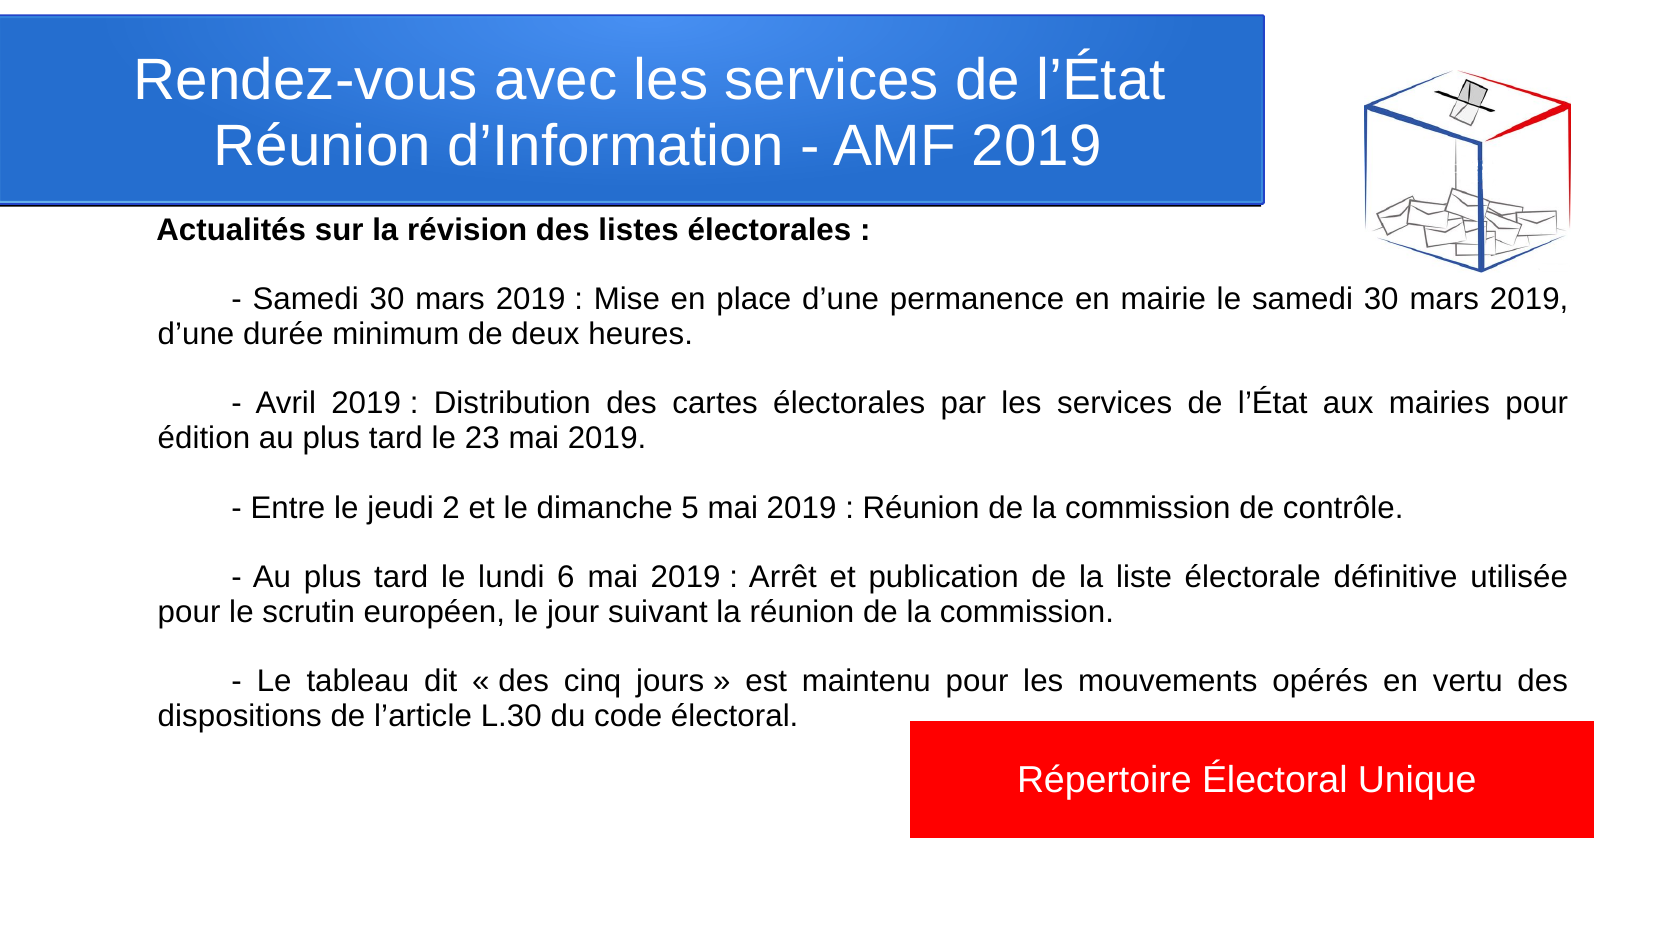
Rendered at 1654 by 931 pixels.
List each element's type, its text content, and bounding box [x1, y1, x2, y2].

text_box Répertoire Électoral Unique [909, 720, 1595, 839]
picture [1364, 70, 1571, 282]
title Rendez-vous avec les services de l’État Réunion d’Information - AMF 2019 [82, 35, 1235, 189]
subtitle Actualités sur la révision des listes électorales : - Samedi 30 mars 2019 : Mise en place d’une permanence en mairie le samedi 30 mars 2019, d’une durée minimum de deux heures. - Avril 2019 : Distribution des cartes électorales par les services de l’État aux mairies pour édition au plus tard le 23 mai 2019. - Entre le jeudi 2 et le dimanche 5 mai 2019 : Réunion de la commission de contrôle. - Au plus tard le lundi 6 mai 2019 : Arrêt et publication de la liste électorale définitive utilisée pour le scrutin européen, le jour suivant la réunion de la commission. - Le tableau dit « des cinq jours » est maintenu pour les mouvements opérés en vertu des dispositions de l’article L.30 du code électoral. [82, 212, 1571, 859]
